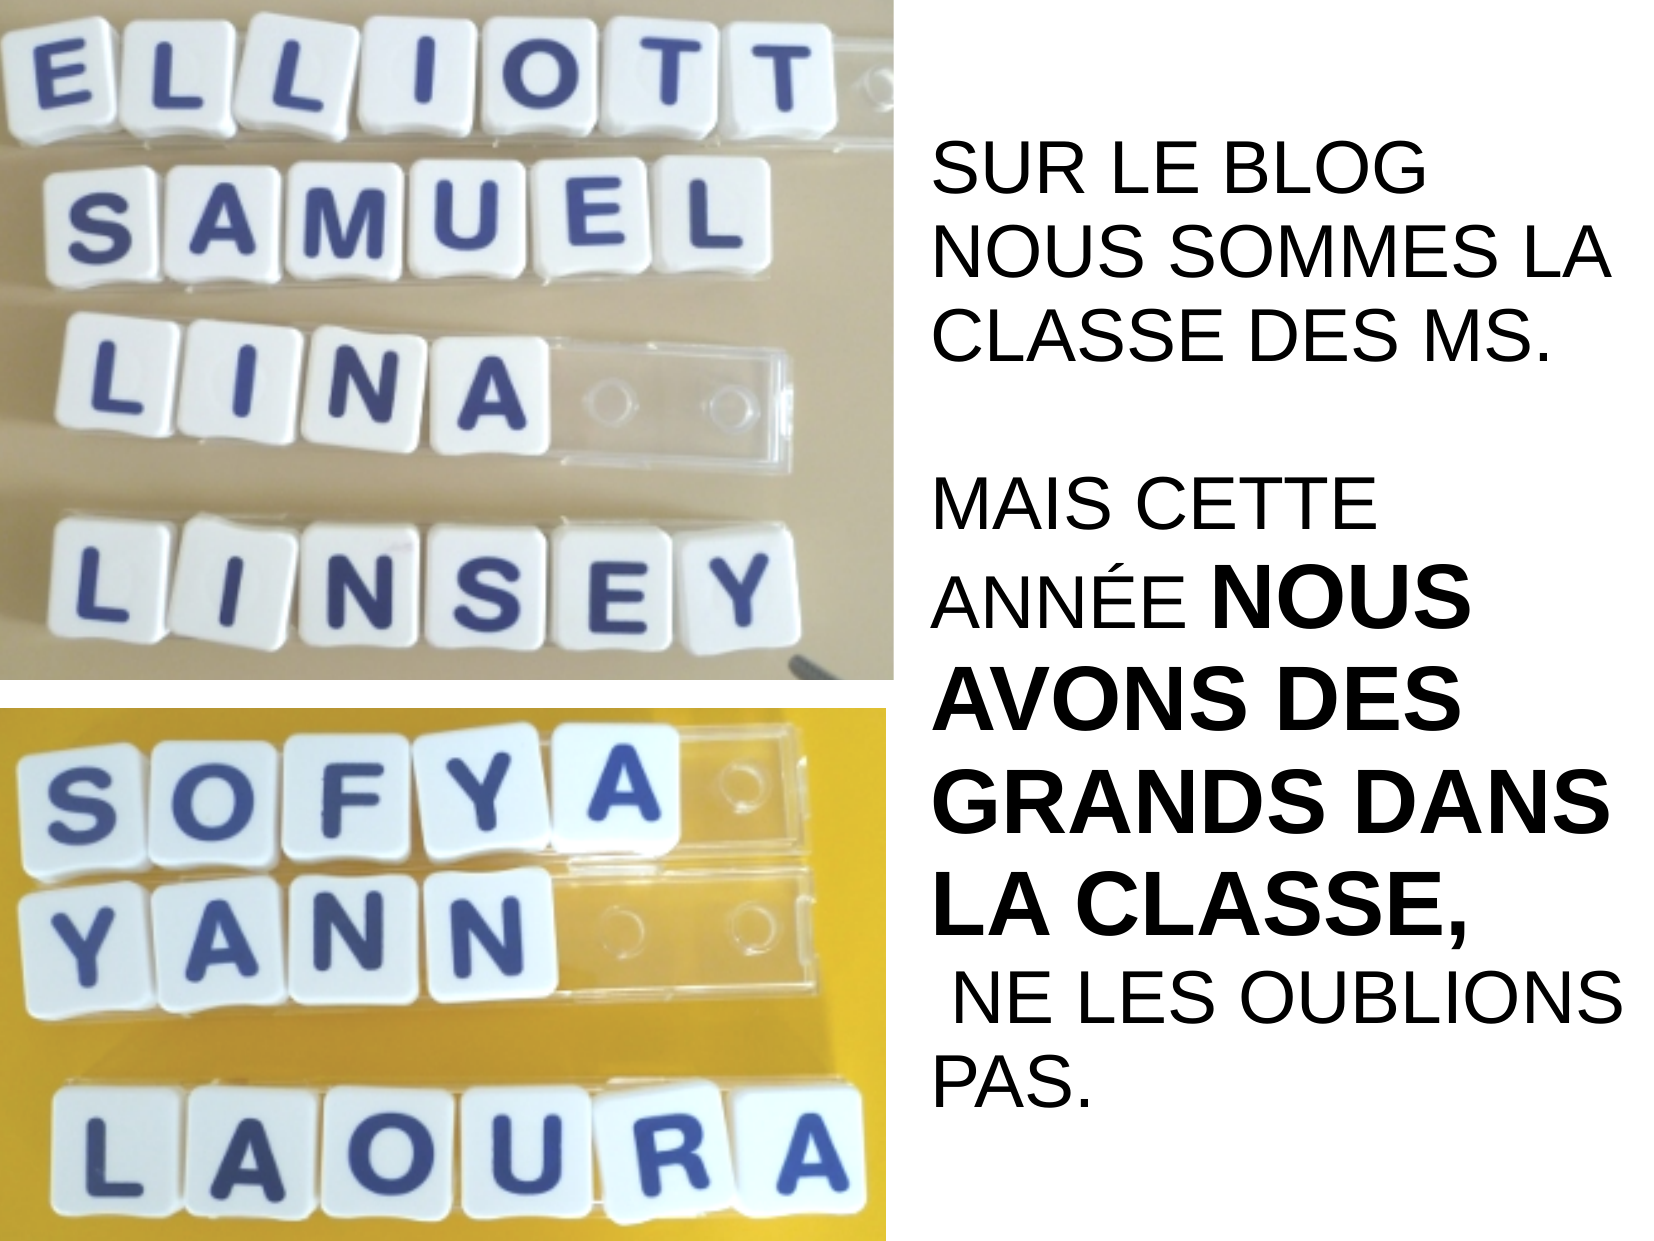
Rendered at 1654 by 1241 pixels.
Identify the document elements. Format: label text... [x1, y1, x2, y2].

picture [0, 708, 886, 1241]
text_box SUR LE BLOG NOUS SOMMES LA CLASSE DES MS. MAIS CETTE ANNÉE NOUS AVONS DES GRANDS DANS LA CLASSE, NE LES OUBLIONS PAS. [915, 118, 1654, 1131]
picture [0, 0, 894, 680]
